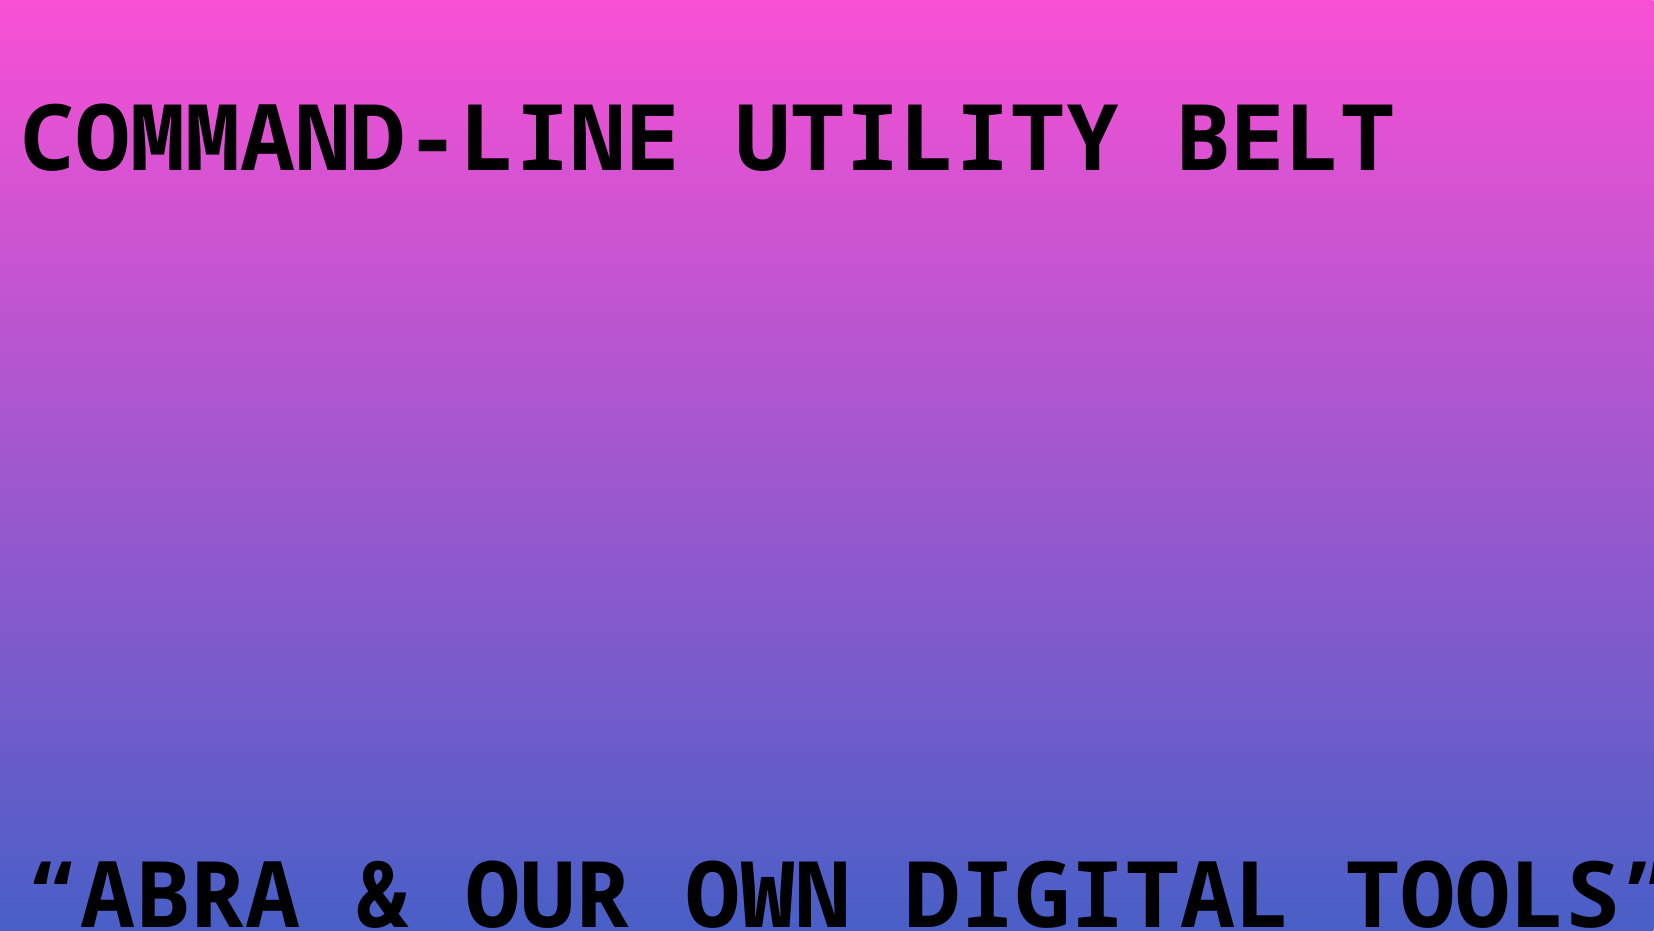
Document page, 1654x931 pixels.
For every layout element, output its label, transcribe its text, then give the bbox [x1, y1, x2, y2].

text_box COMMAND-LINE UTILITY BELT [5, 64, 1646, 173]
text_box “ABRA & OUR OWN DIGITAL TOOLS” [11, 822, 1421, 931]
